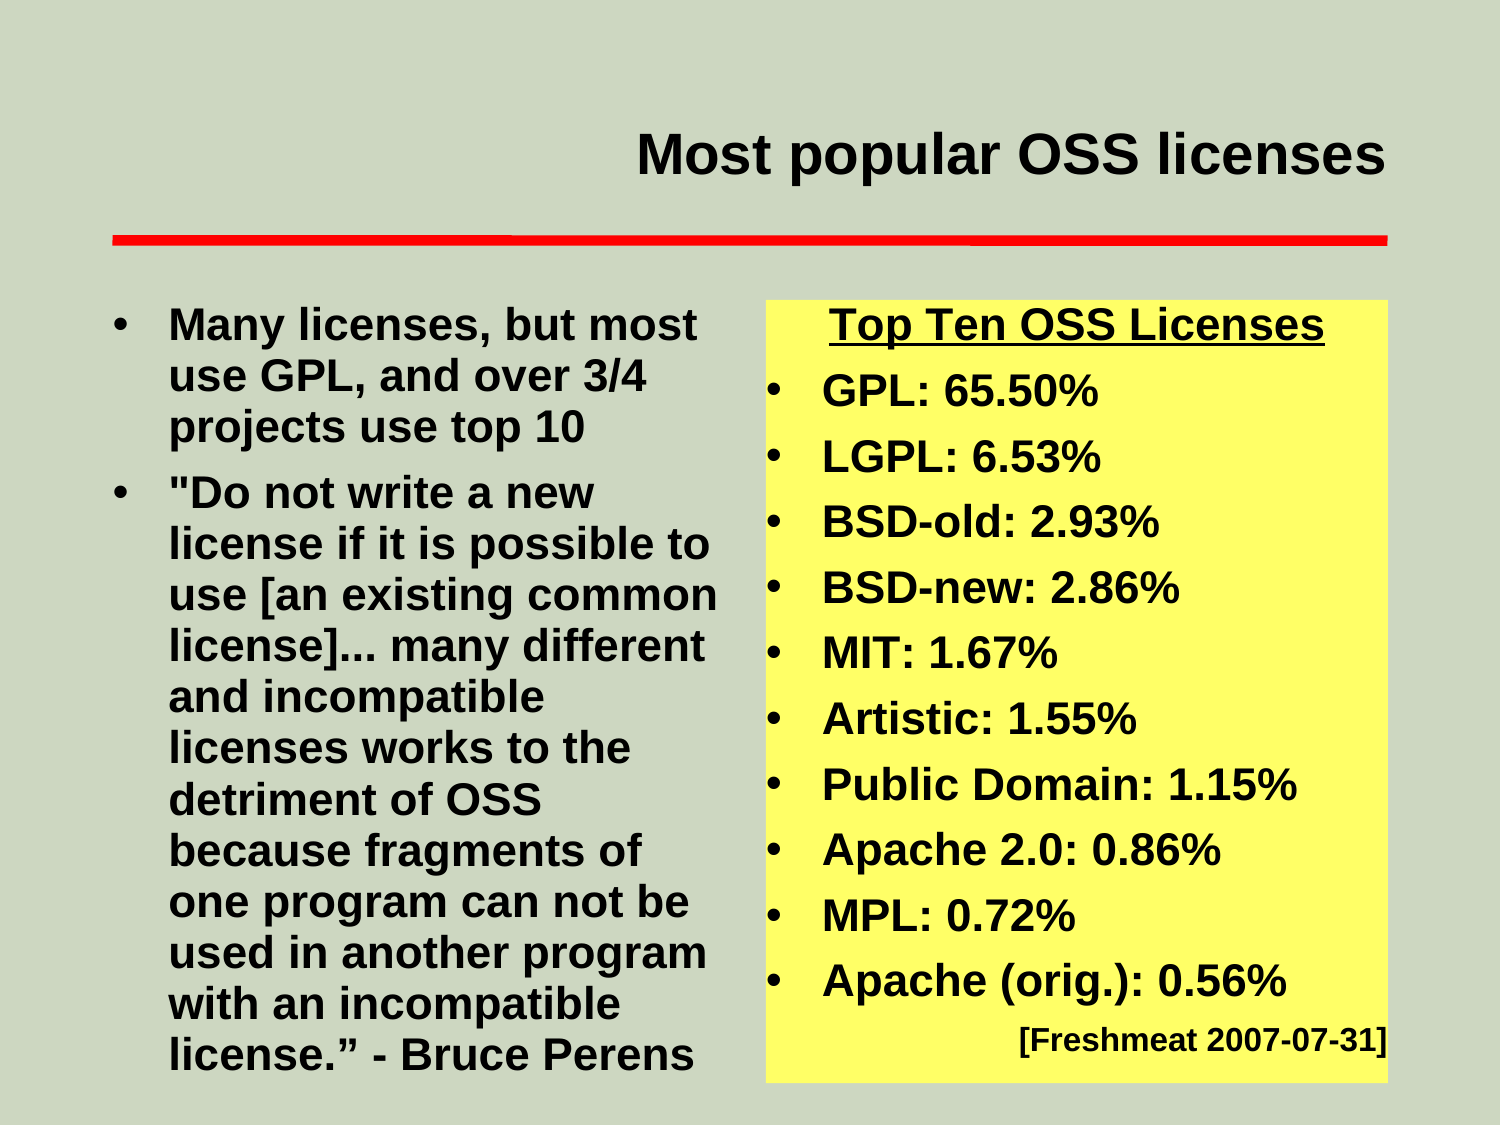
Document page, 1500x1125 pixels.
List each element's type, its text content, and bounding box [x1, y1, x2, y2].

list Top Ten OSS Licenses GPL: 65.50% LGPL: 6.53% BSD-old: 2.93% BSD-new: 2.86% MIT: 1.67% Artistic: 1.55% Public Domain: 1.15% Apache 2.0: 0.86% MPL: 0.72% Apache (orig.): 0.56% [Freshmeat 2007-07-31] [765, 299, 1388, 1084]
title Most popular OSS licenses [337, 85, 1388, 224]
list Many licenses, but most use GPL, and over 3/4 projects use top 10 "Do not write a new license if it is possible to use [an existing common license]... many different and incompatible licenses works to the detriment of OSS because fragments of one program can not be used in another program with an incompatible license.” - Bruce Perens [112, 299, 735, 1098]
